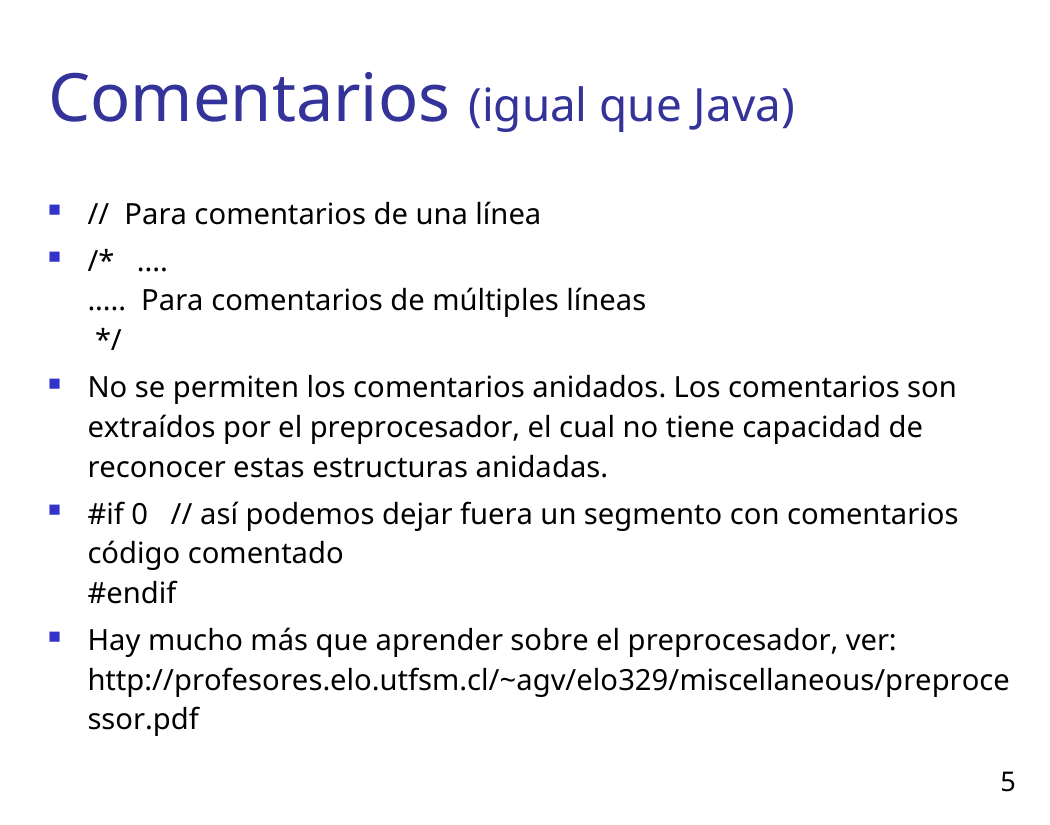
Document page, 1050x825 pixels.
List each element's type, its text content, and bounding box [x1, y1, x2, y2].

title Comentarios (igual que Java) [37, 26, 1026, 147]
list // Para comentarios de una línea /* .... ..... Para comentarios de múltiples líneas */ No se permiten los comentarios anidados. Los comentarios son extraídos por el preprocesador, el cual no tiene capacidad de reconocer estas estructuras anidadas. #if 0 // así podemos dejar fuera un segmento con comentarios código comentado #endif Hay mucho más que aprender sobre el preprocesador, ver: http://profesores.elo.utfsm.cl/~agv/elo329/miscellaneous/preprocessor.pdf [37, 187, 1023, 739]
